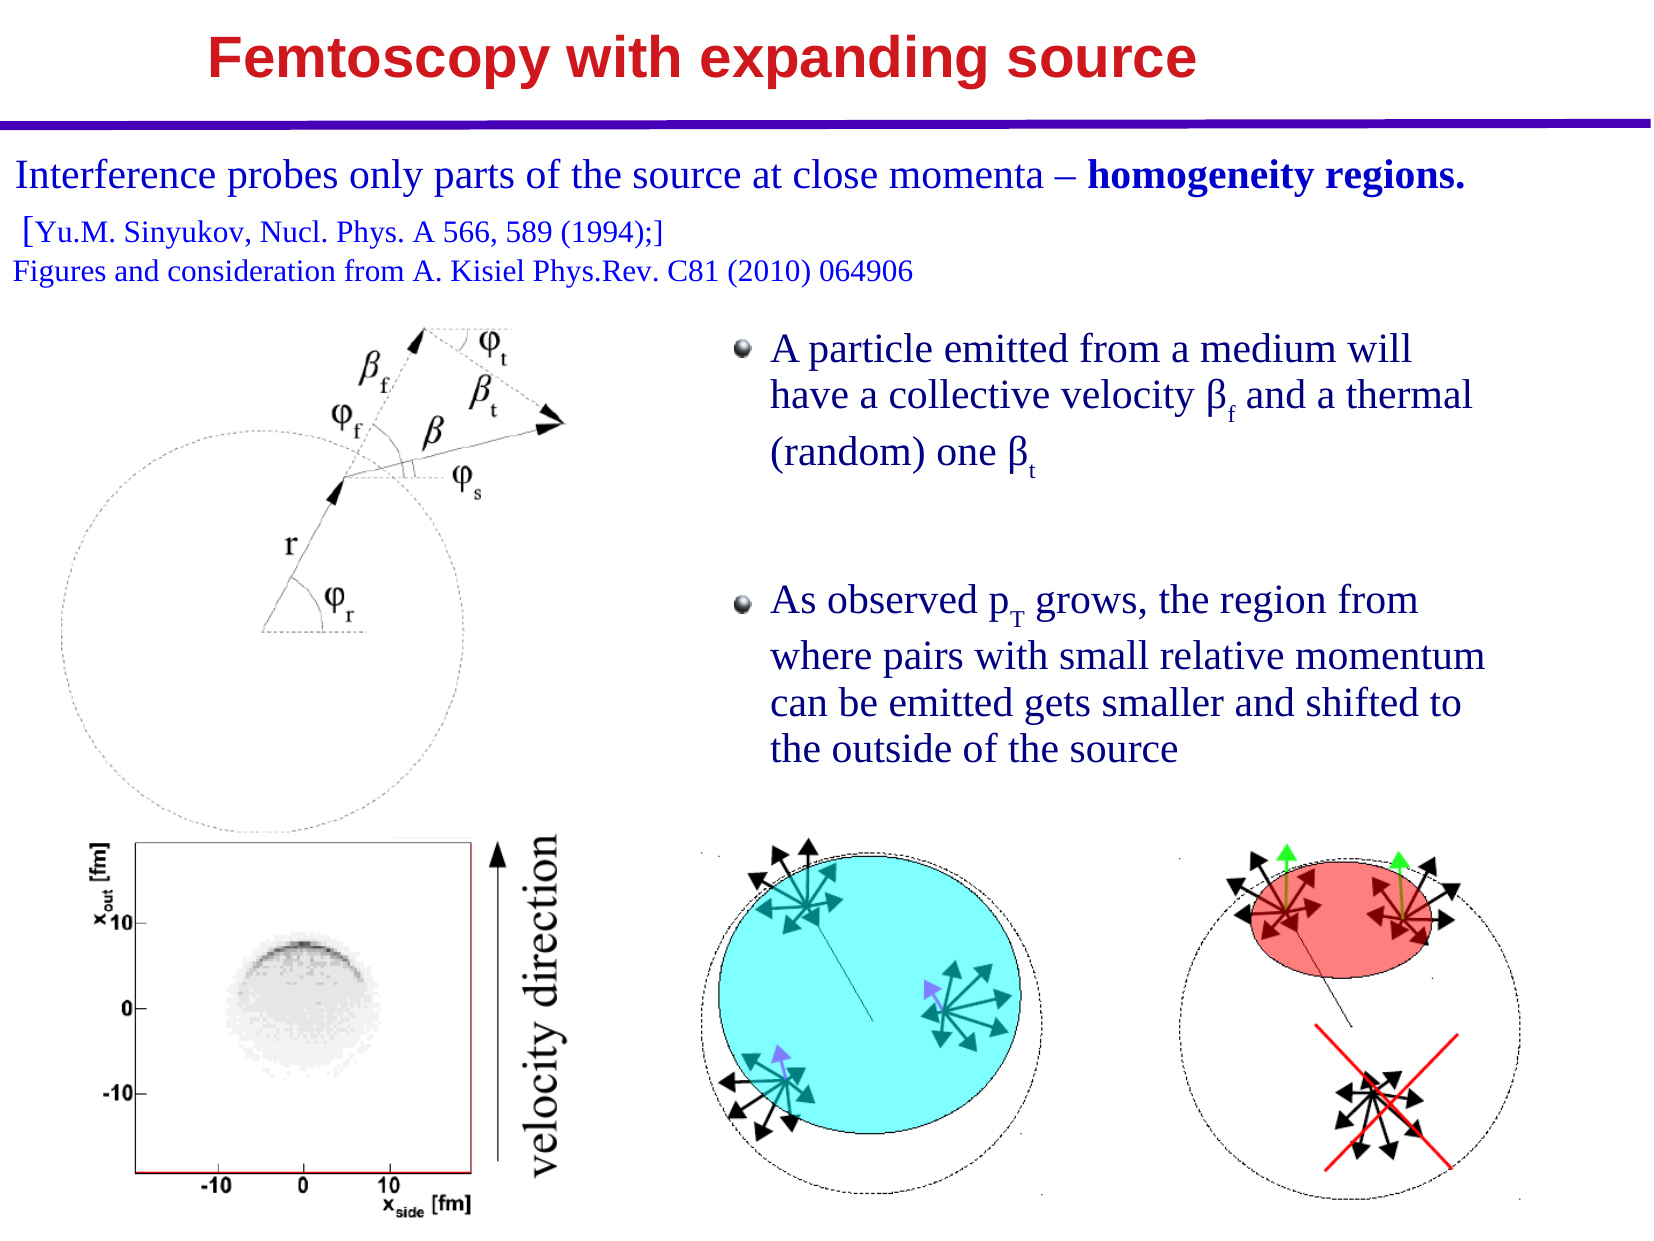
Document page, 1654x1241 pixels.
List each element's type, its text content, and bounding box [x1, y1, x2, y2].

text_box Femtoscopy with expanding source [30, 17, 1635, 199]
text_box A particle emitted from a medium will have a collective velocity βf and a thermal (random) one βt As observed pT grows, the region from where pairs with small relative momentum can be emitted gets smaller and shifted to the outside of the source [720, 318, 1502, 826]
text_box [Yu.M. Sinyukov, Nucl. Phys. A 566, 589 (1994);] Figures and consideration from A. Kisiel Phys.Rev. C81 (2010) 064906 [0, 198, 1640, 303]
picture [677, 803, 1548, 1201]
picture [39, 310, 571, 1221]
text_box Interference probes only parts of the source at close momenta – homogeneity regions. [0, 139, 30, 198]
